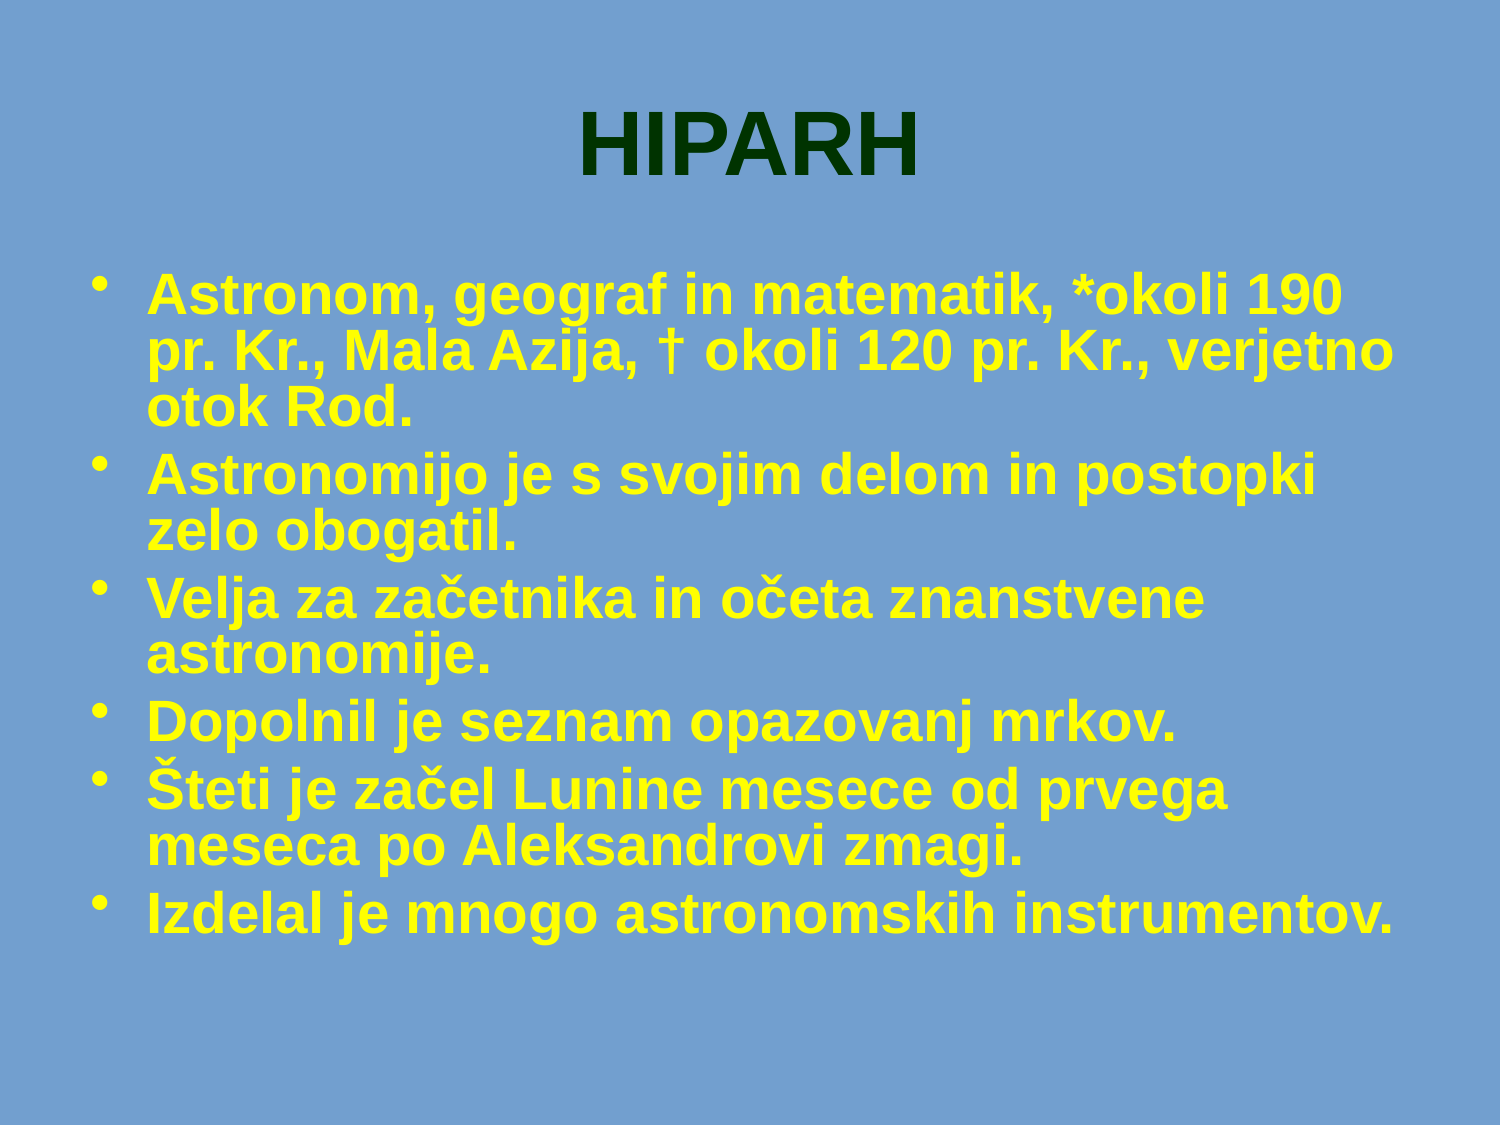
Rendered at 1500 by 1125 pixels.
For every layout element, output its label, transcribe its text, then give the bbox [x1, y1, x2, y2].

list Astronom, geograf in matematik, *okoli 190 pr. Kr., Mala Azija, † okoli 120 pr. Kr., verjetno otok Rod. Astronomijo je s svojim delom in postopki zelo obogatil. Velja za začetnika in očeta znanstvene astronomije. Dopolnil je seznam opazovanj mrkov. Šteti je začel Lunine mesece od prvega meseca po Aleksandrovi zmagi. Izdelal je mnogo astronomskih instrumentov. [75, 262, 1425, 1005]
title HIPARH [75, 45, 1425, 233]
